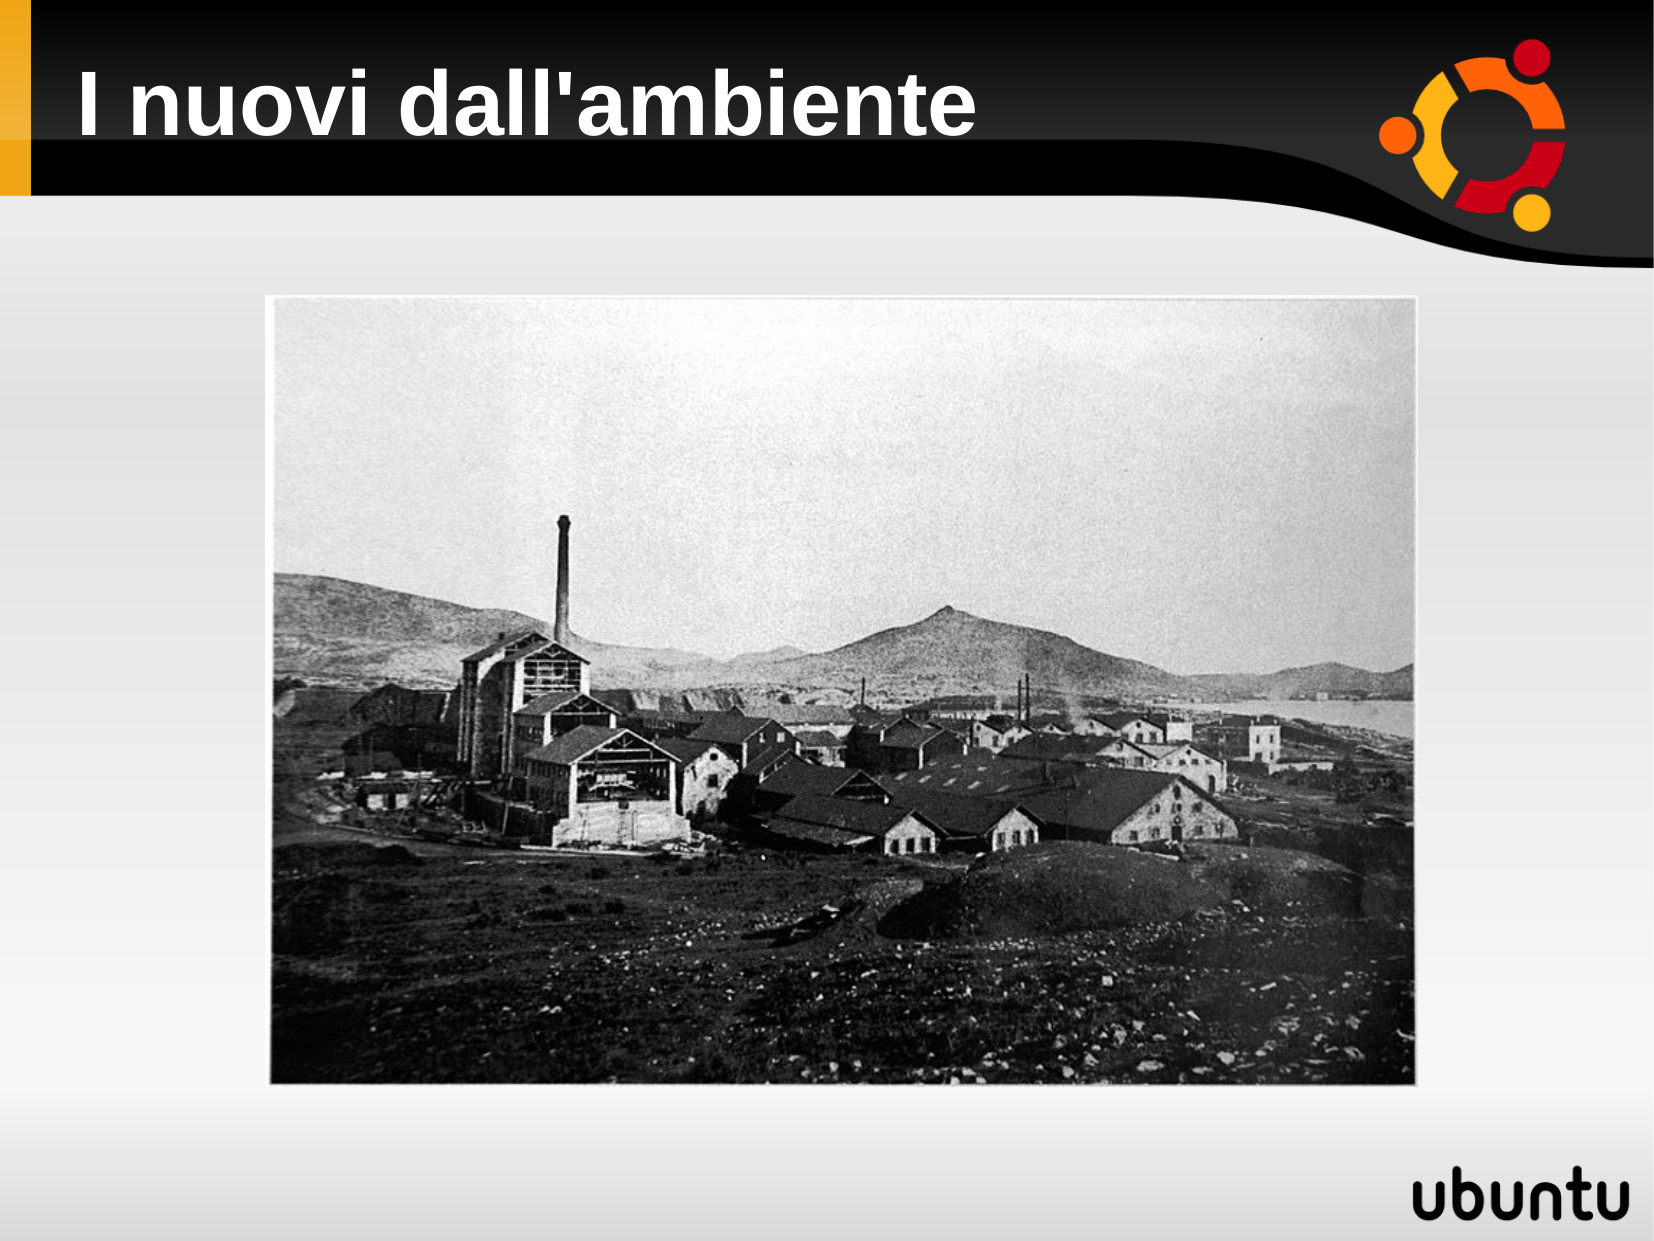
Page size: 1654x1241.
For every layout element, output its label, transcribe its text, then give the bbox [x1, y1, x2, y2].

picture [0, 0, 1654, 1241]
title I nuovi dall'ambiente [76, 7, 1565, 200]
